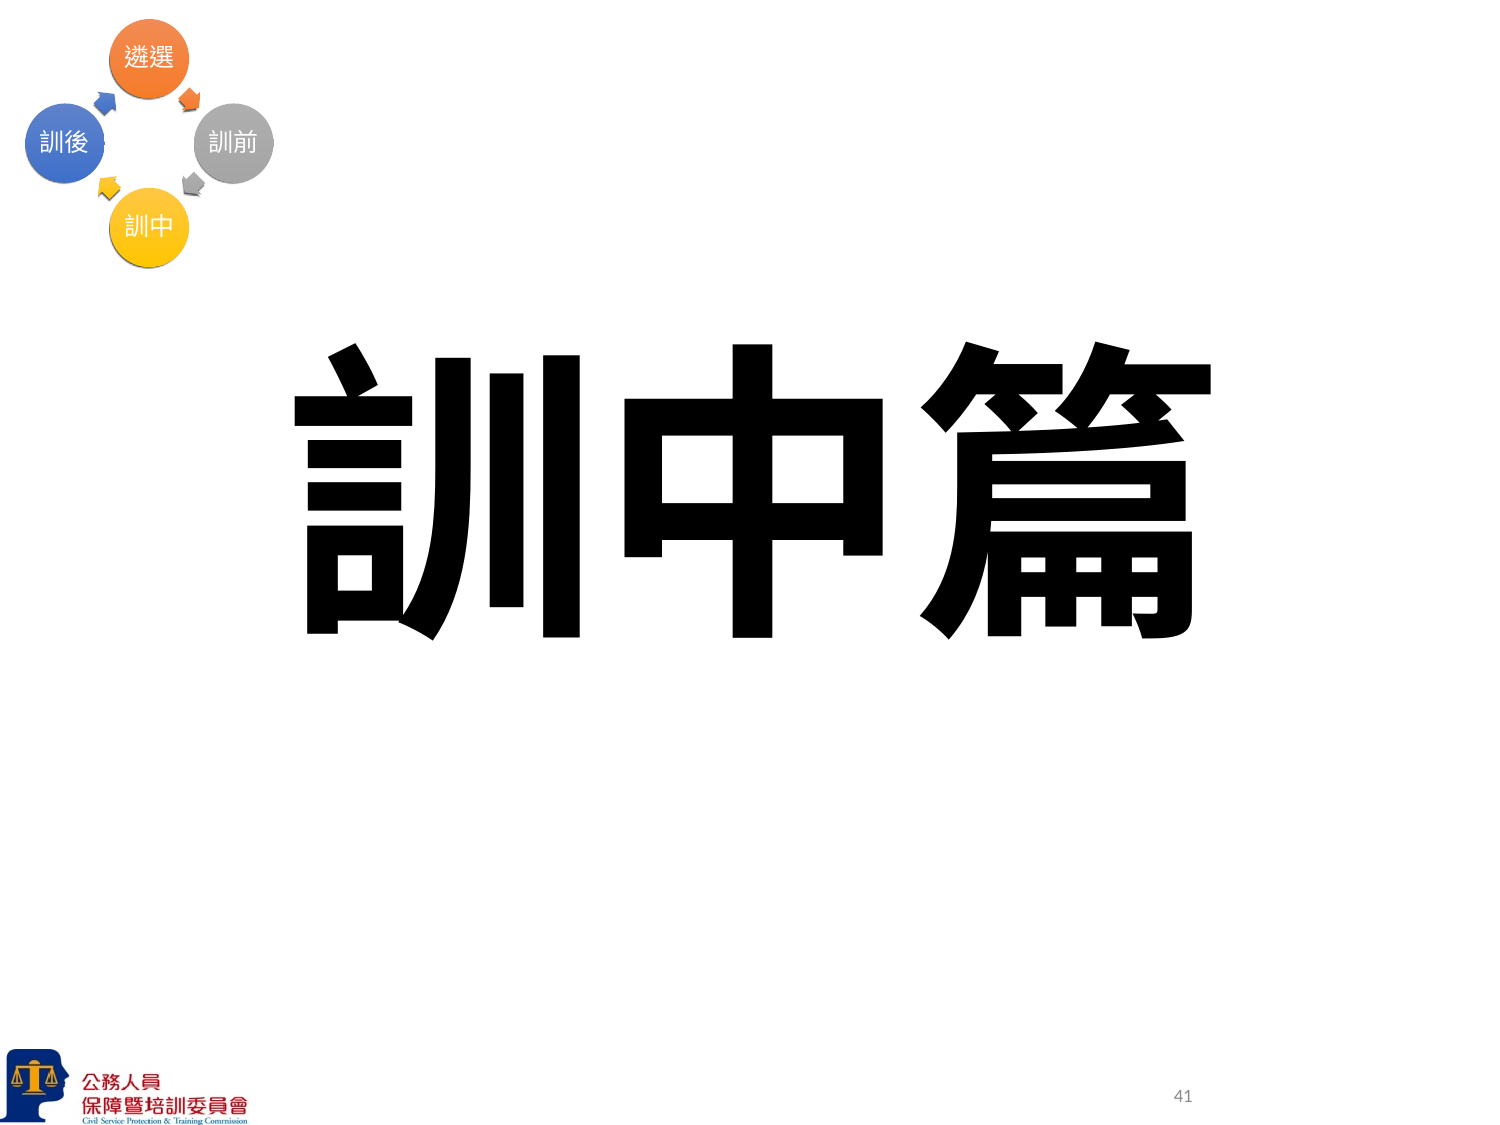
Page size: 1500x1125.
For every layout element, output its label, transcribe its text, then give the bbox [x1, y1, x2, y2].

text_box 訓中篇 [266, 291, 1243, 681]
text_box 46 [1158, 1065, 1497, 1125]
text_box 遴選 [109, 19, 190, 99]
text_box 訓中 [109, 187, 190, 268]
text_box [93, 91, 117, 115]
text_box 訓後 [25, 103, 105, 183]
text_box [182, 171, 206, 195]
text_box [178, 87, 201, 111]
text_box [98, 176, 122, 199]
text_box 訓前 [194, 103, 274, 183]
